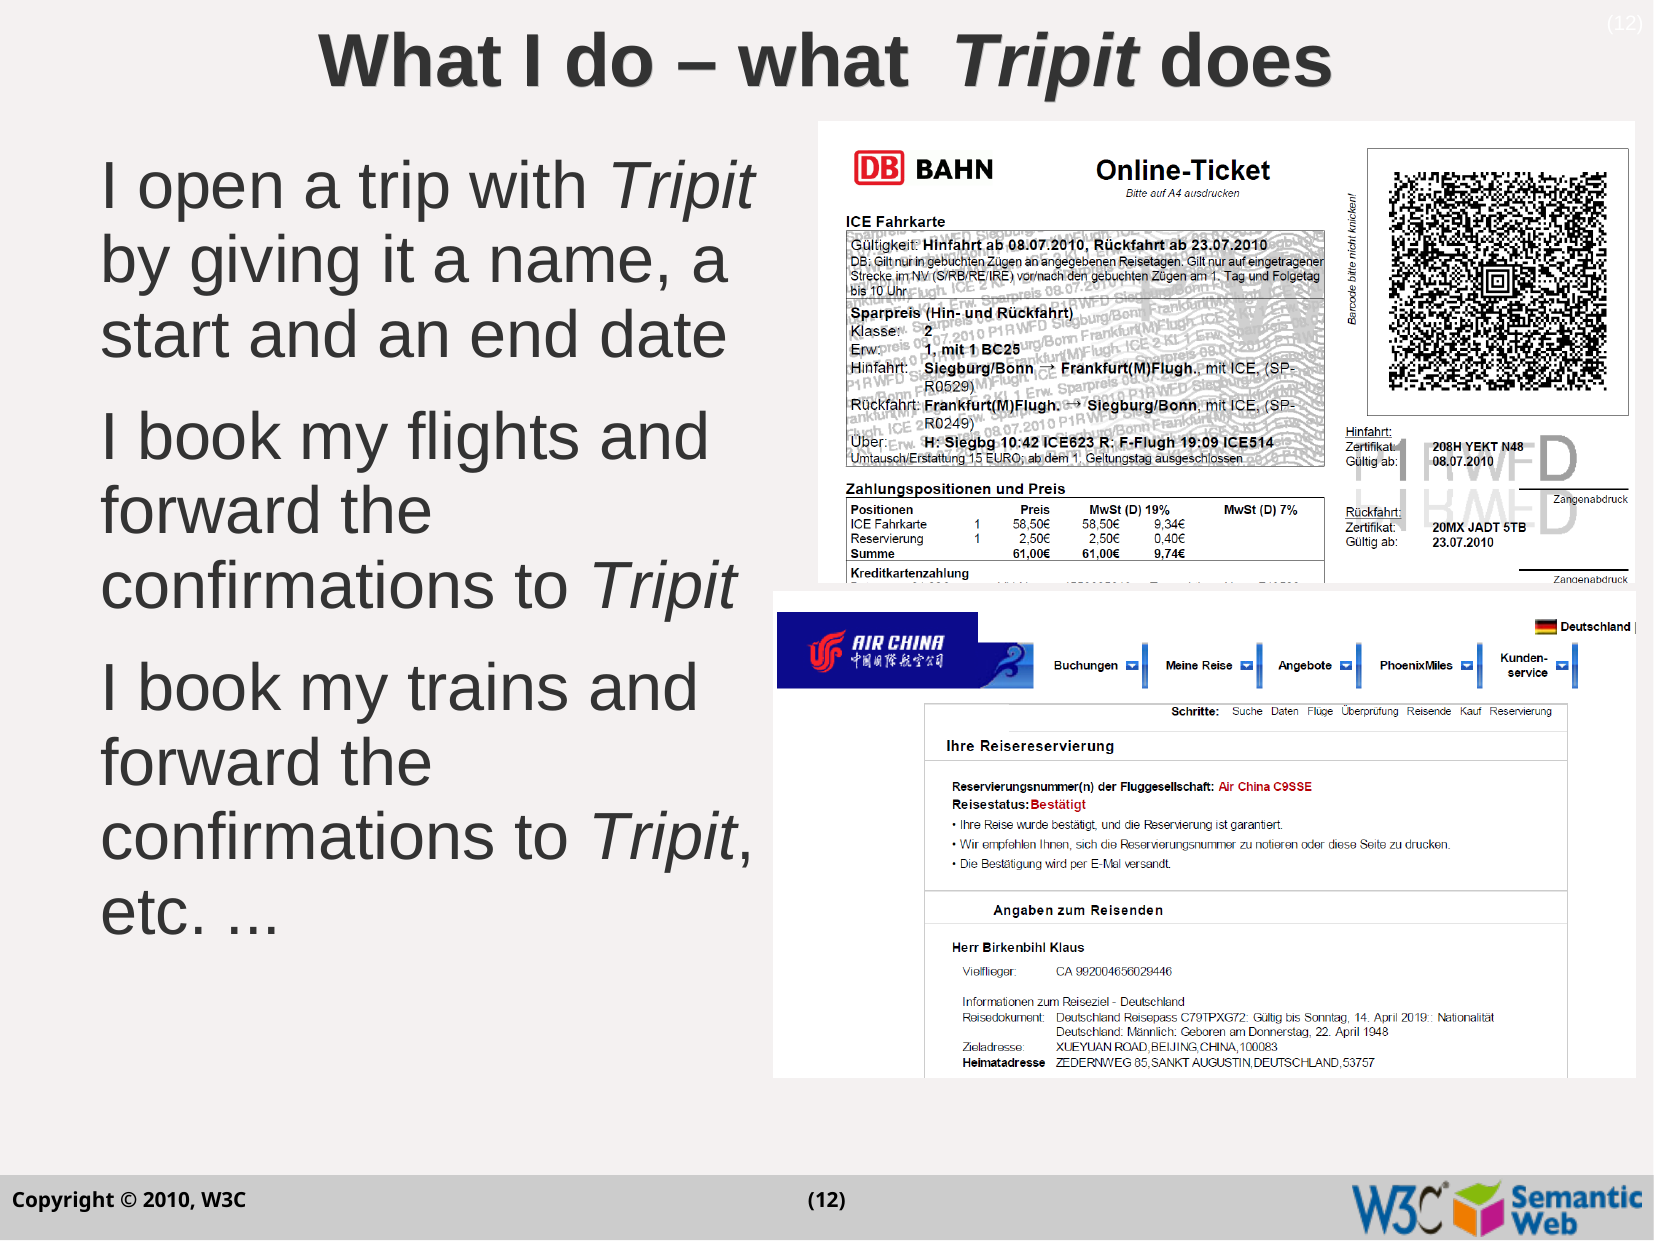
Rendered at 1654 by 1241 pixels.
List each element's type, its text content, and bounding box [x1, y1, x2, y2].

picture [773, 591, 1636, 1078]
list I open a trip with Tripit by giving it a name, a start and an end date I book my flights and forward the confirmations to Tripit I book my trains and forward the confirmations to Tripit, etc. ... [29, 147, 808, 1134]
picture [818, 121, 1635, 583]
title What I do – what Tripit does [0, 0, 1654, 119]
picture [1352, 1178, 1642, 1237]
